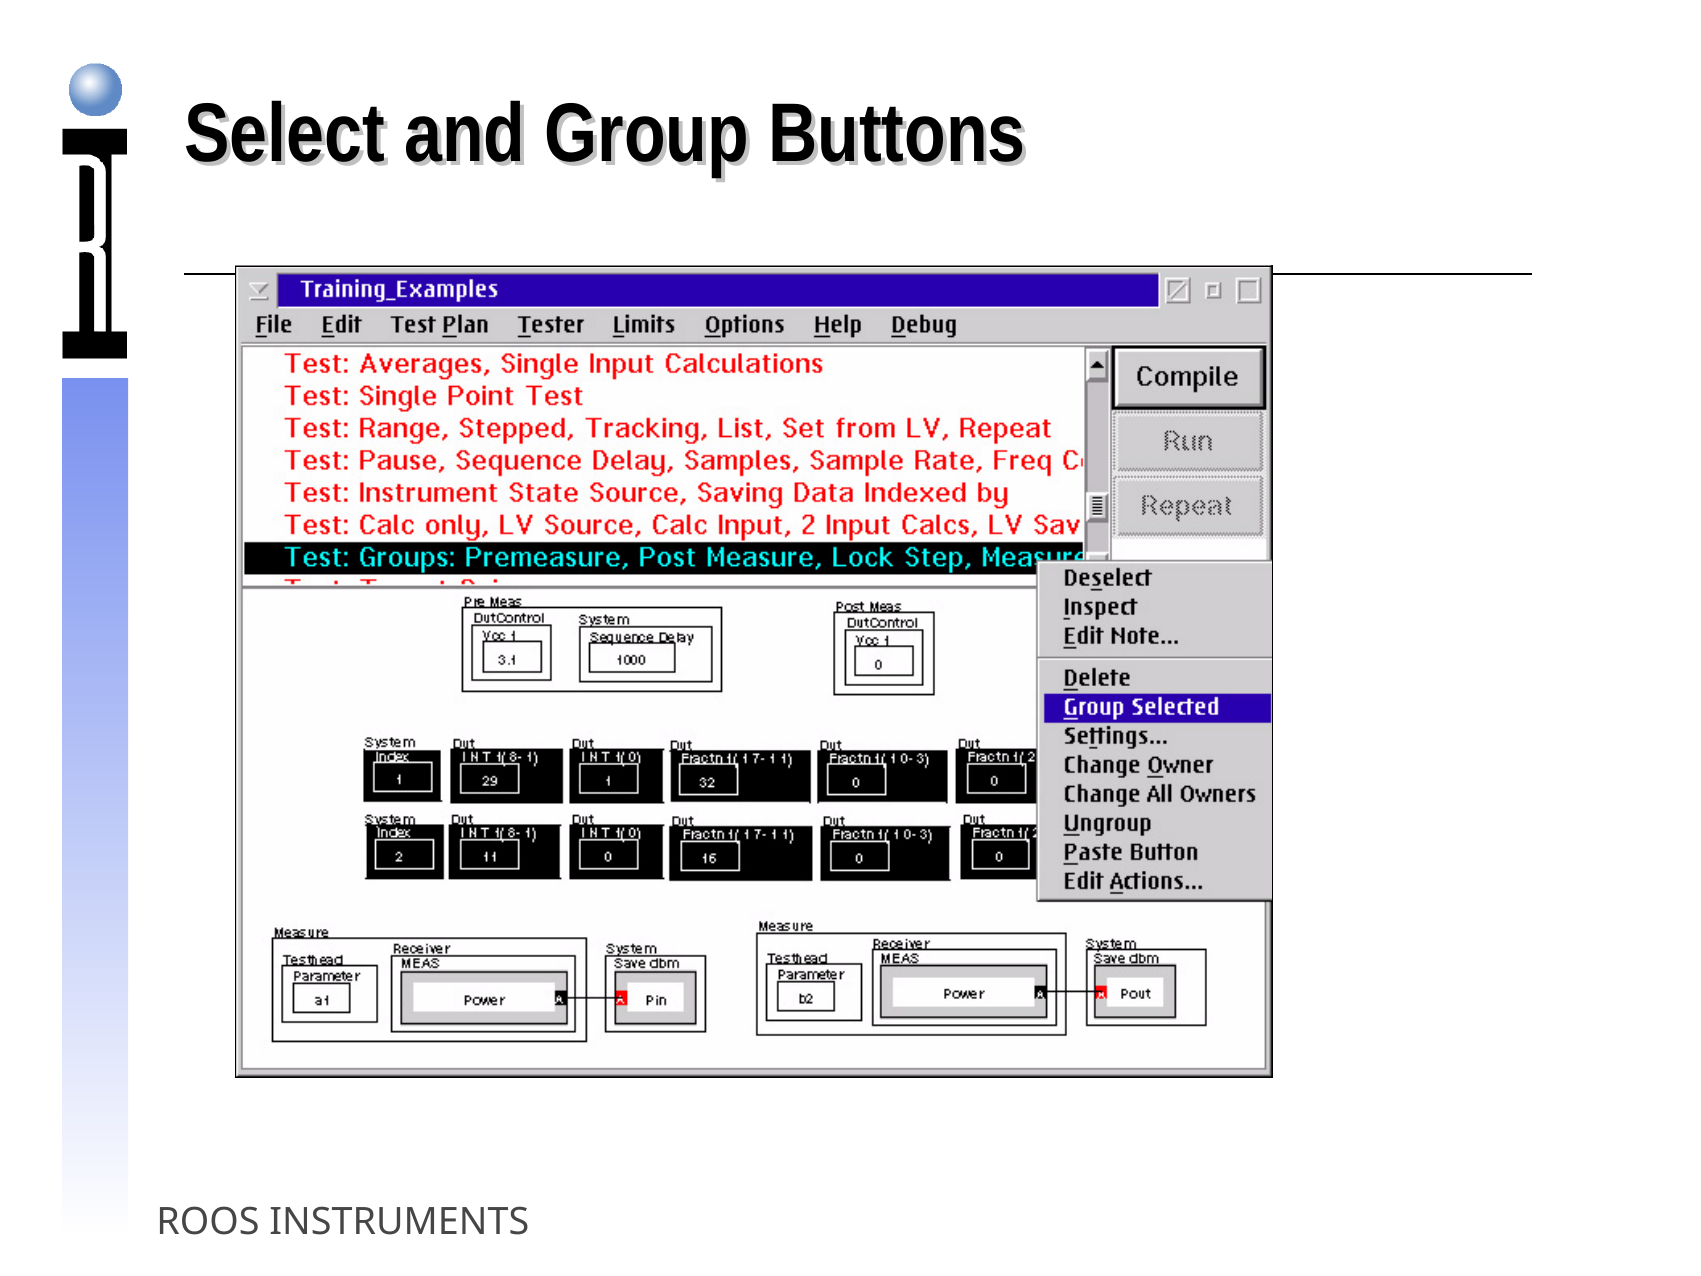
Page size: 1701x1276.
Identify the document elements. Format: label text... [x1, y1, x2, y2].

text_box Select and Group Buttons [184, 92, 1539, 268]
picture [235, 265, 1273, 1078]
